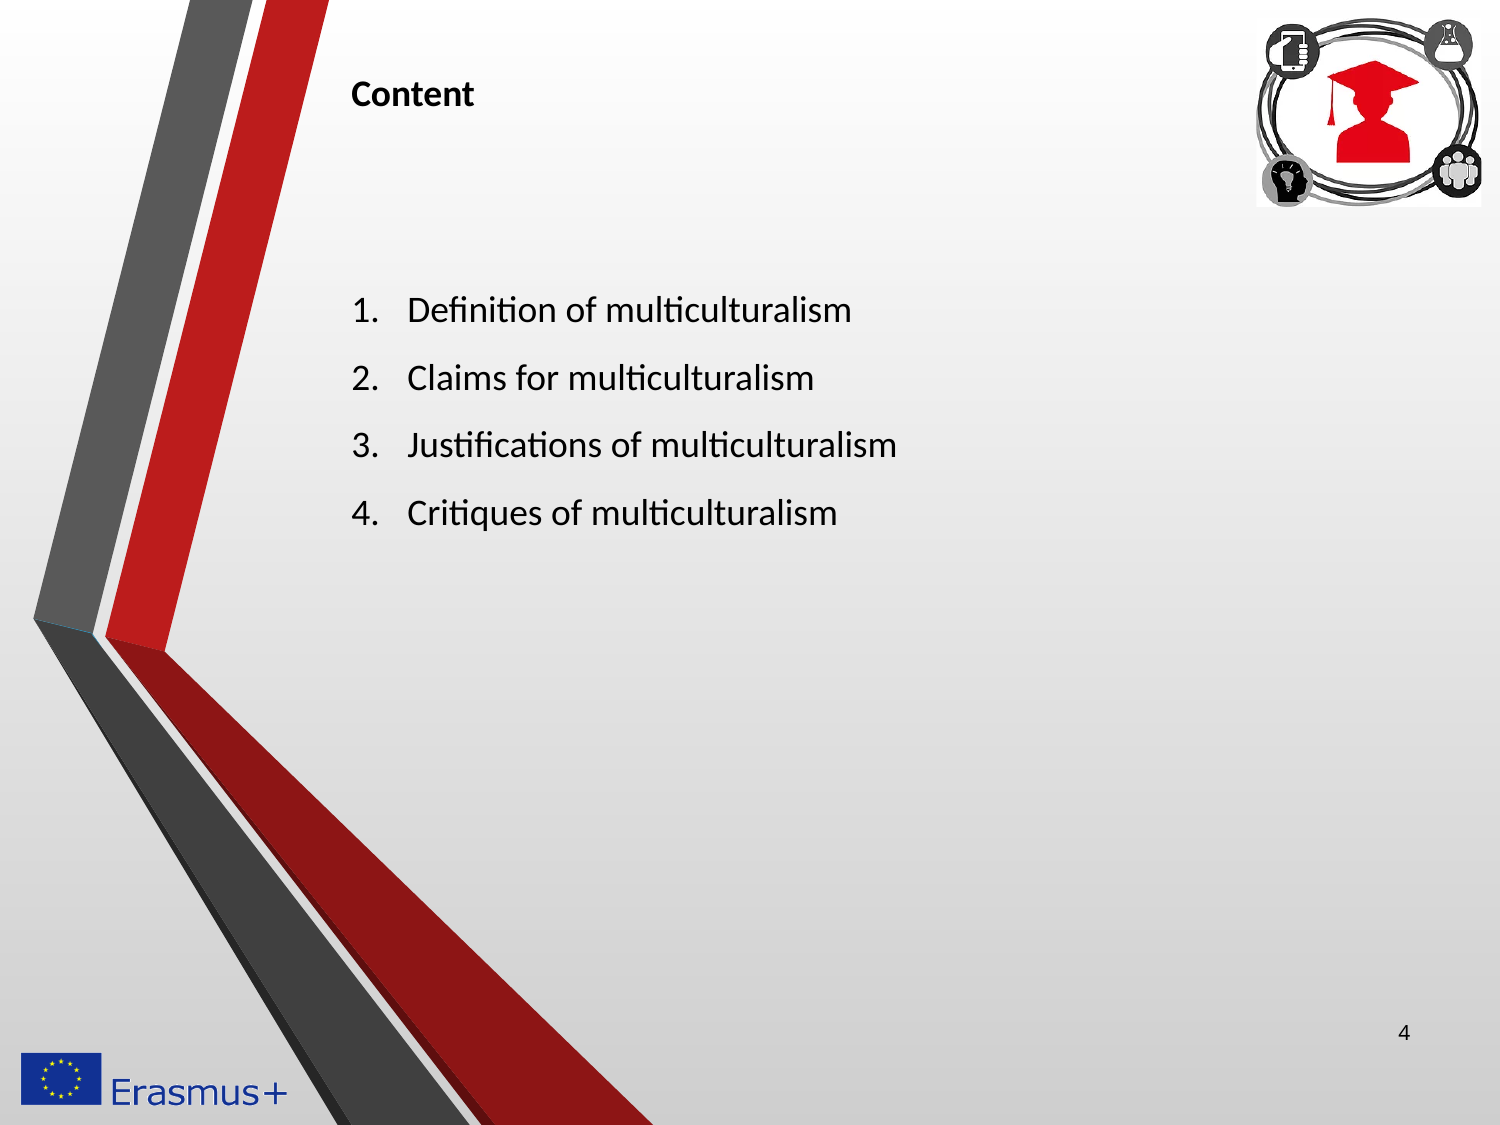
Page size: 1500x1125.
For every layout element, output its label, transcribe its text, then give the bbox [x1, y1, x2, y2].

picture [1256, 18, 1482, 207]
chart [1257, 19, 1483, 209]
picture [5, 1037, 302, 1120]
text_box Definition of multiculturalism Claims for multiculturalism Justifications of multiculturalism Critiques of multiculturalism [336, 255, 975, 541]
slide_number <numer> [1357, 1003, 1425, 1064]
text_box Content [336, 61, 975, 122]
